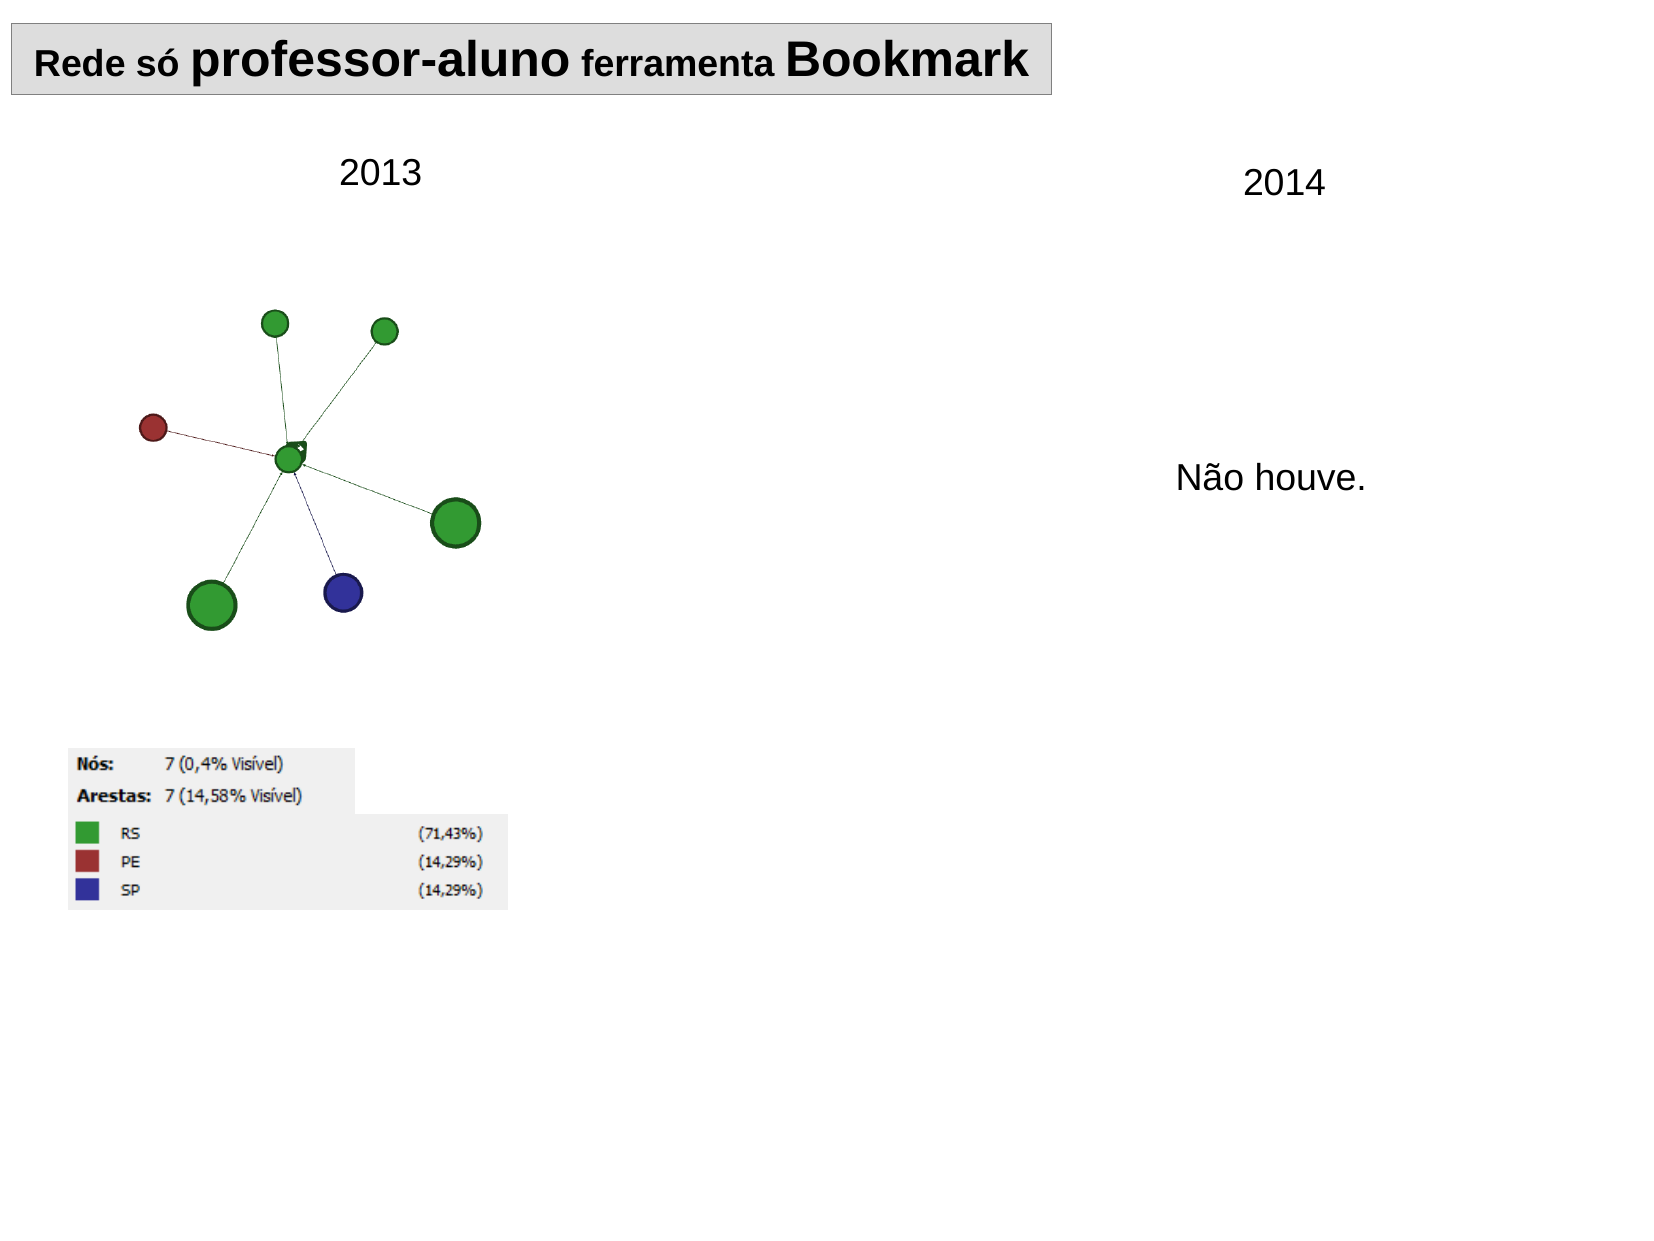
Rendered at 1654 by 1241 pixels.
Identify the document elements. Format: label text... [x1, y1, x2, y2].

text_box Não houve. [1160, 448, 1382, 506]
text_box Rede só professor-aluno ferramenta Bookmark [11, 23, 1052, 95]
picture [68, 748, 508, 910]
text_box 2013 [324, 143, 438, 201]
picture [118, 295, 511, 651]
text_box 2014 [1228, 153, 1341, 211]
